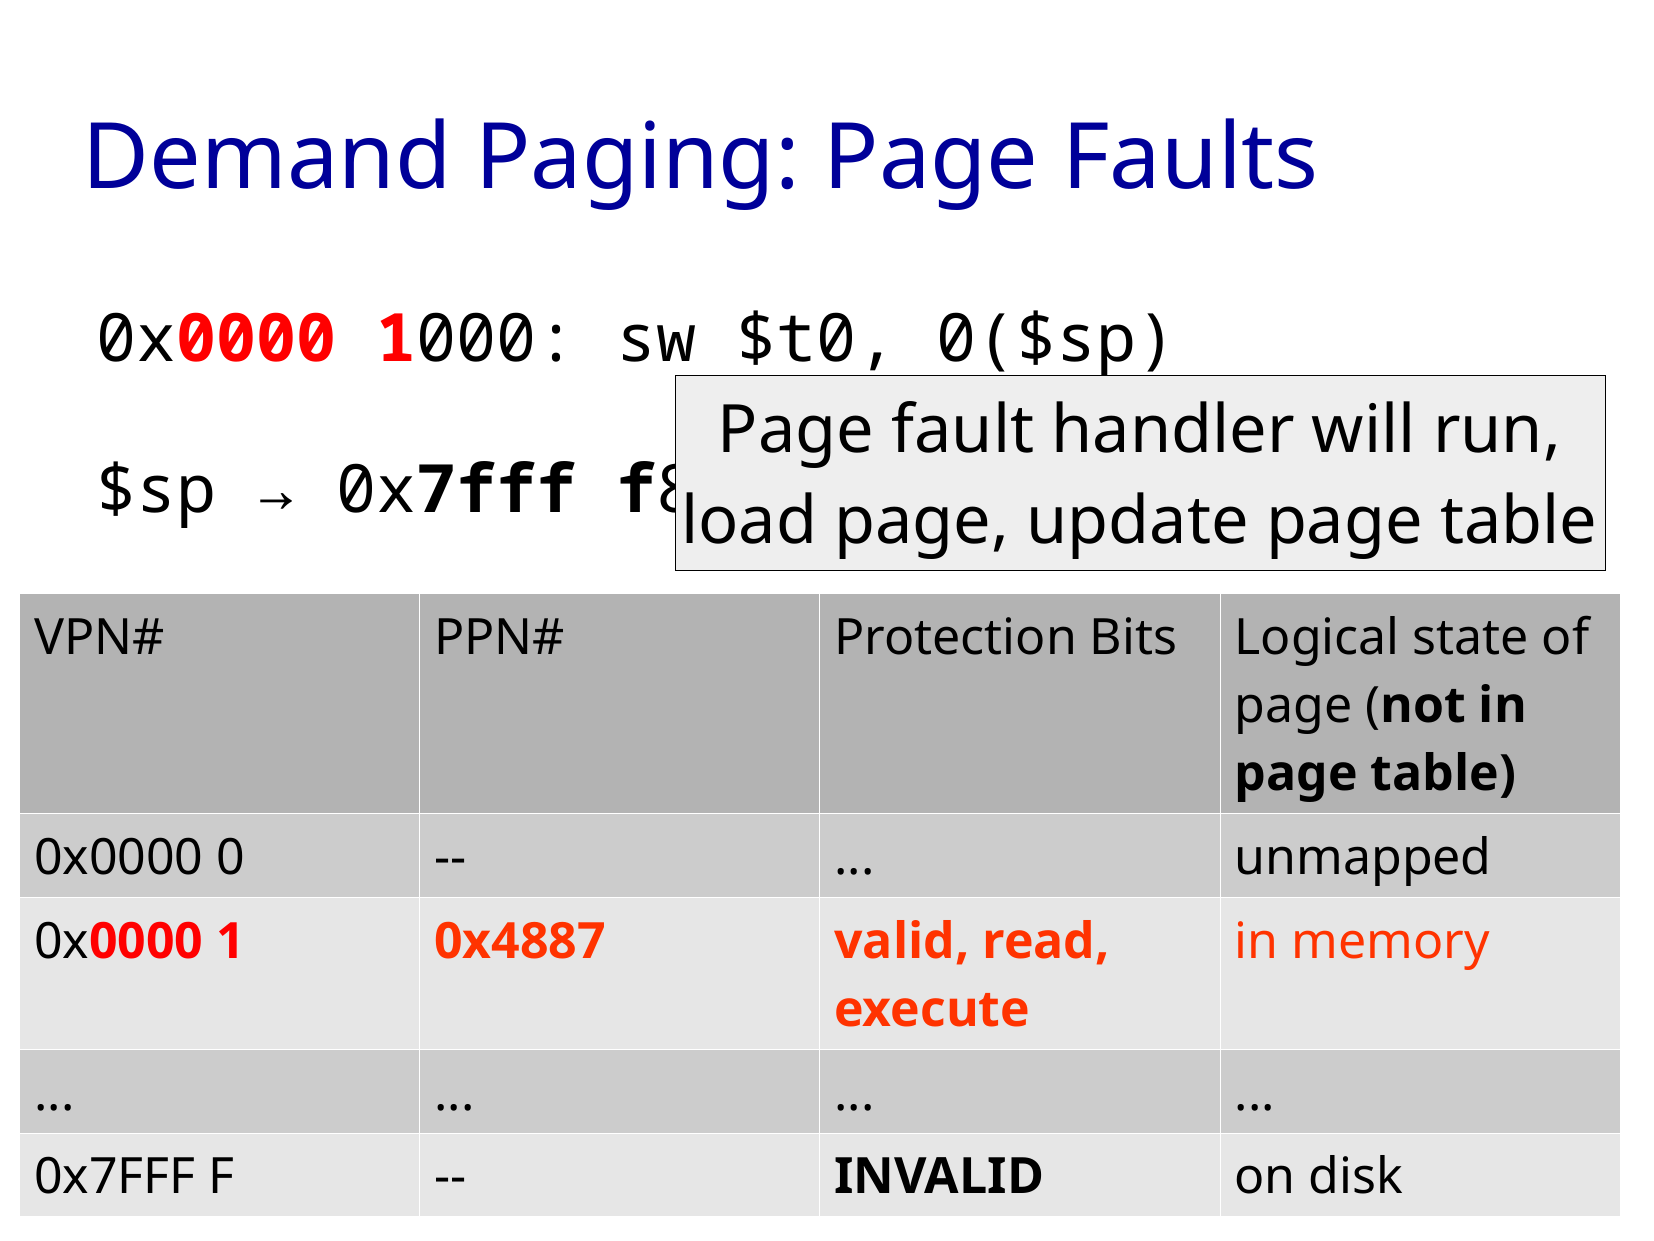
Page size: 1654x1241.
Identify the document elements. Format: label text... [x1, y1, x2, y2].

title Demand Paging: Page Faults [82, 49, 1571, 257]
table_cell valid, read, execute [820, 898, 1220, 1049]
table_cell on disk [1221, 1134, 1620, 1216]
table_cell 0x7FFF F [20, 1134, 419, 1216]
table_cell ... [420, 1050, 819, 1133]
table_cell -- [420, 814, 819, 897]
table_cell 0x4887 [420, 898, 819, 1049]
table_header Protection Bits [820, 594, 1220, 813]
table_cell ... [1221, 1050, 1620, 1133]
table_cell INVALID [820, 1134, 1220, 1216]
list 0x0000 1000: sw $t0, 0($sp) $sp → 0x7fff f800 [60, 290, 1231, 593]
table_header VPN# [20, 594, 419, 813]
table_cell unmapped [1221, 814, 1620, 897]
table_cell 0x0000 0 [20, 814, 419, 897]
table_cell in memory [1221, 898, 1620, 1049]
table_header Logical state of page (not in page table) [1221, 594, 1620, 813]
table_cell ... [20, 1050, 419, 1133]
table_cell ... [820, 1050, 1220, 1133]
table_header PPN# [420, 594, 819, 813]
table_cell 0x0000 1 [20, 898, 419, 1049]
table_cell -- [420, 1134, 819, 1216]
text_box Page fault handler will run, load page, update page table [675, 375, 1606, 571]
table_cell ... [820, 814, 1220, 897]
